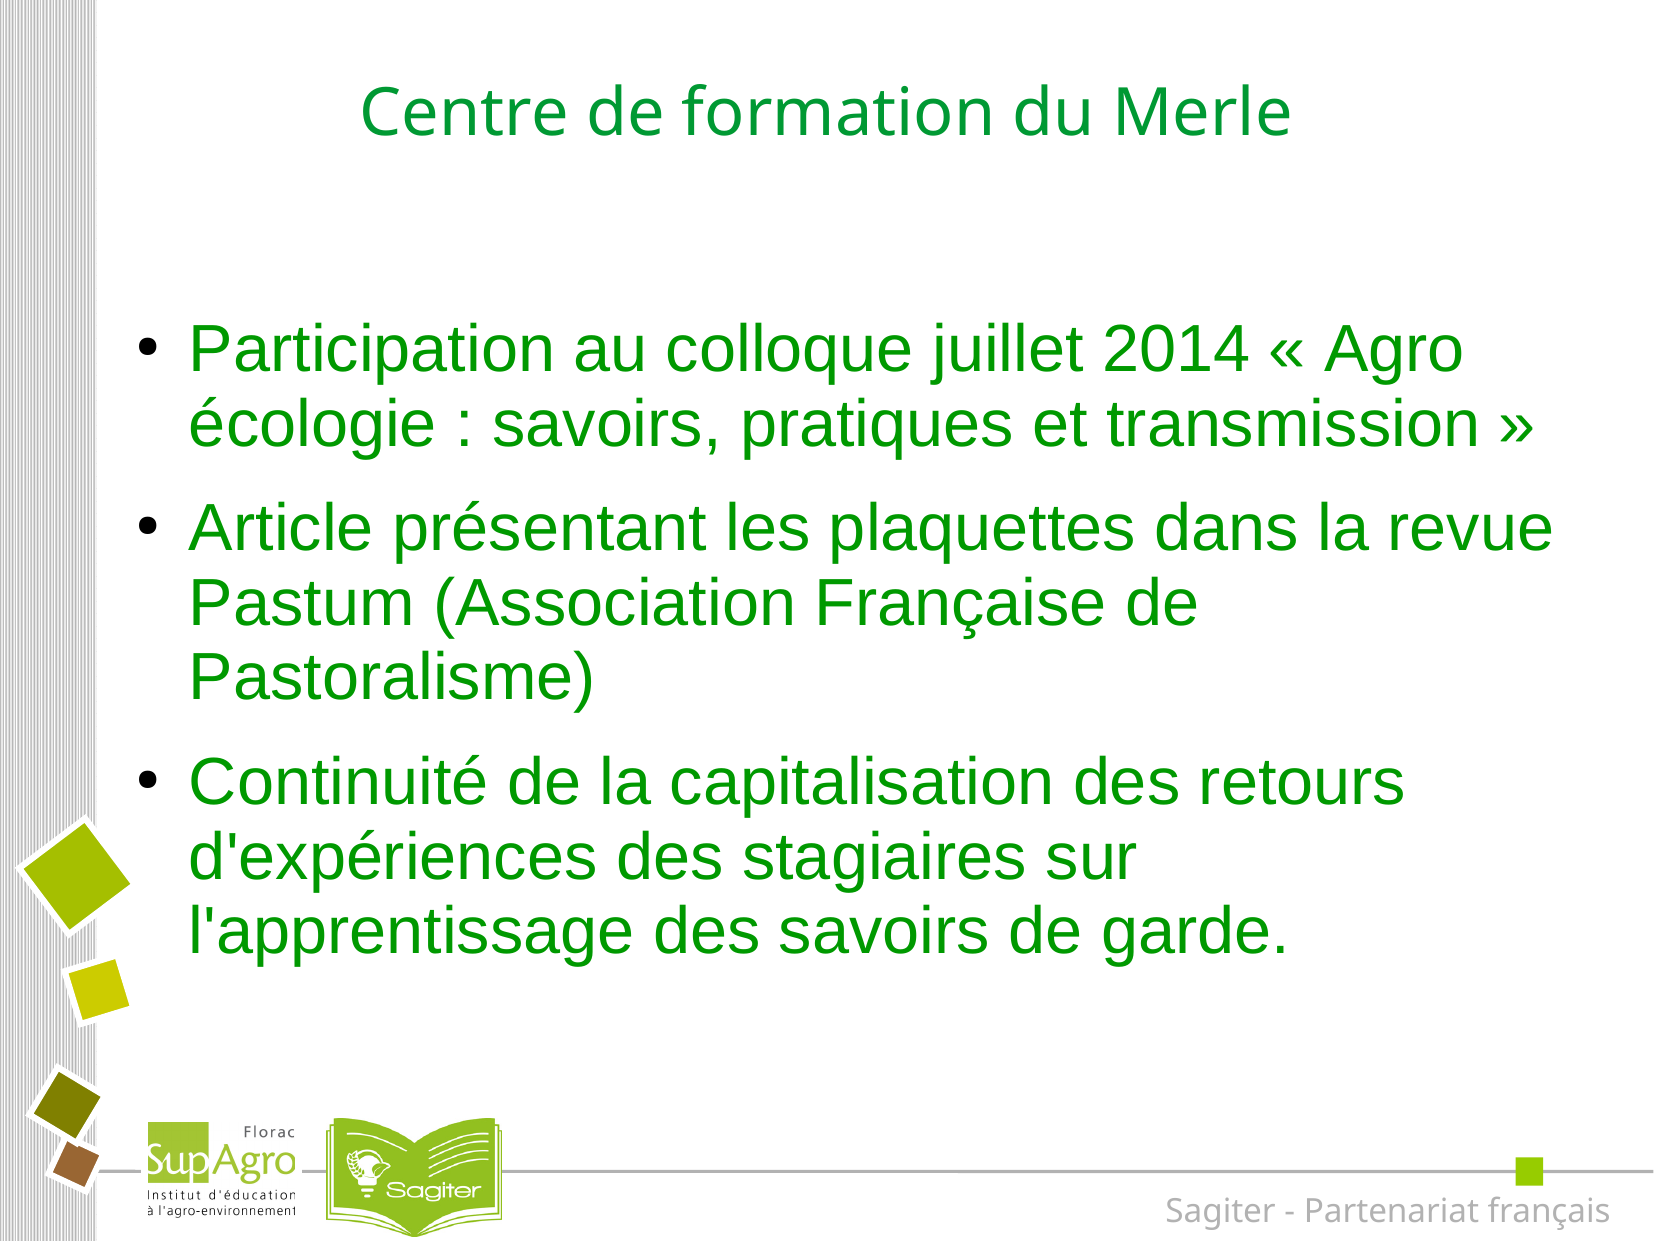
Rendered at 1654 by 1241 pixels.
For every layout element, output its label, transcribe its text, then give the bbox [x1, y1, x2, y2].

title Centre de formation du Merle [97, 41, 1571, 178]
text_box Sagiter - Partenariat français [124, 1178, 1627, 1240]
picture [326, 1118, 502, 1237]
picture [147, 1122, 296, 1218]
list Participation au colloque juillet 2014 « Agro écologie : savoirs, pratiques et transmission » Article présentant les plaquettes dans la revue Pastum (Association Française de Pastoralisme) Continuité de la capitalisation des retours d'expériences des stagiaires sur l'apprentissage des savoirs de garde. [118, 206, 1571, 1109]
text_box [0, 0, 118, 1241]
text_box [1515, 1157, 1544, 1186]
